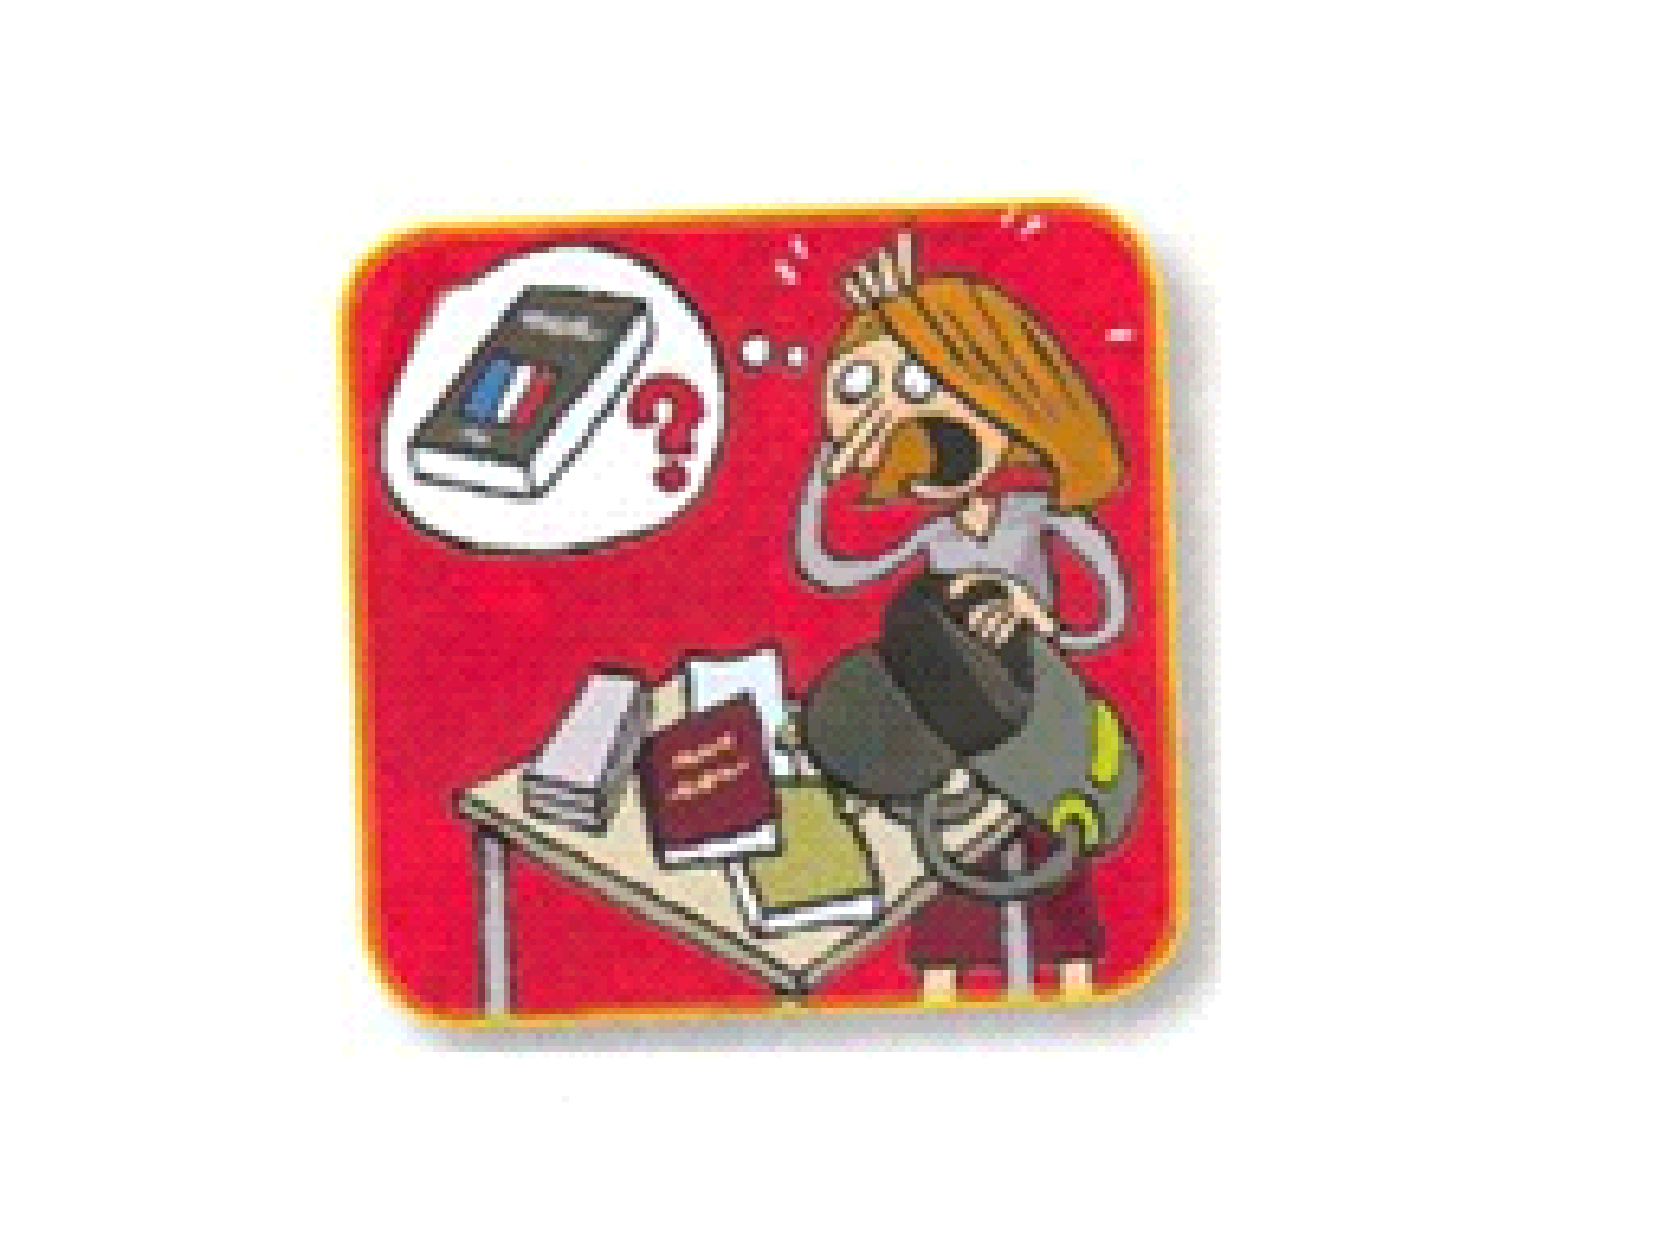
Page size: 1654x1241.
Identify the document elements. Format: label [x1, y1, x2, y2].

picture [259, 153, 1312, 1109]
